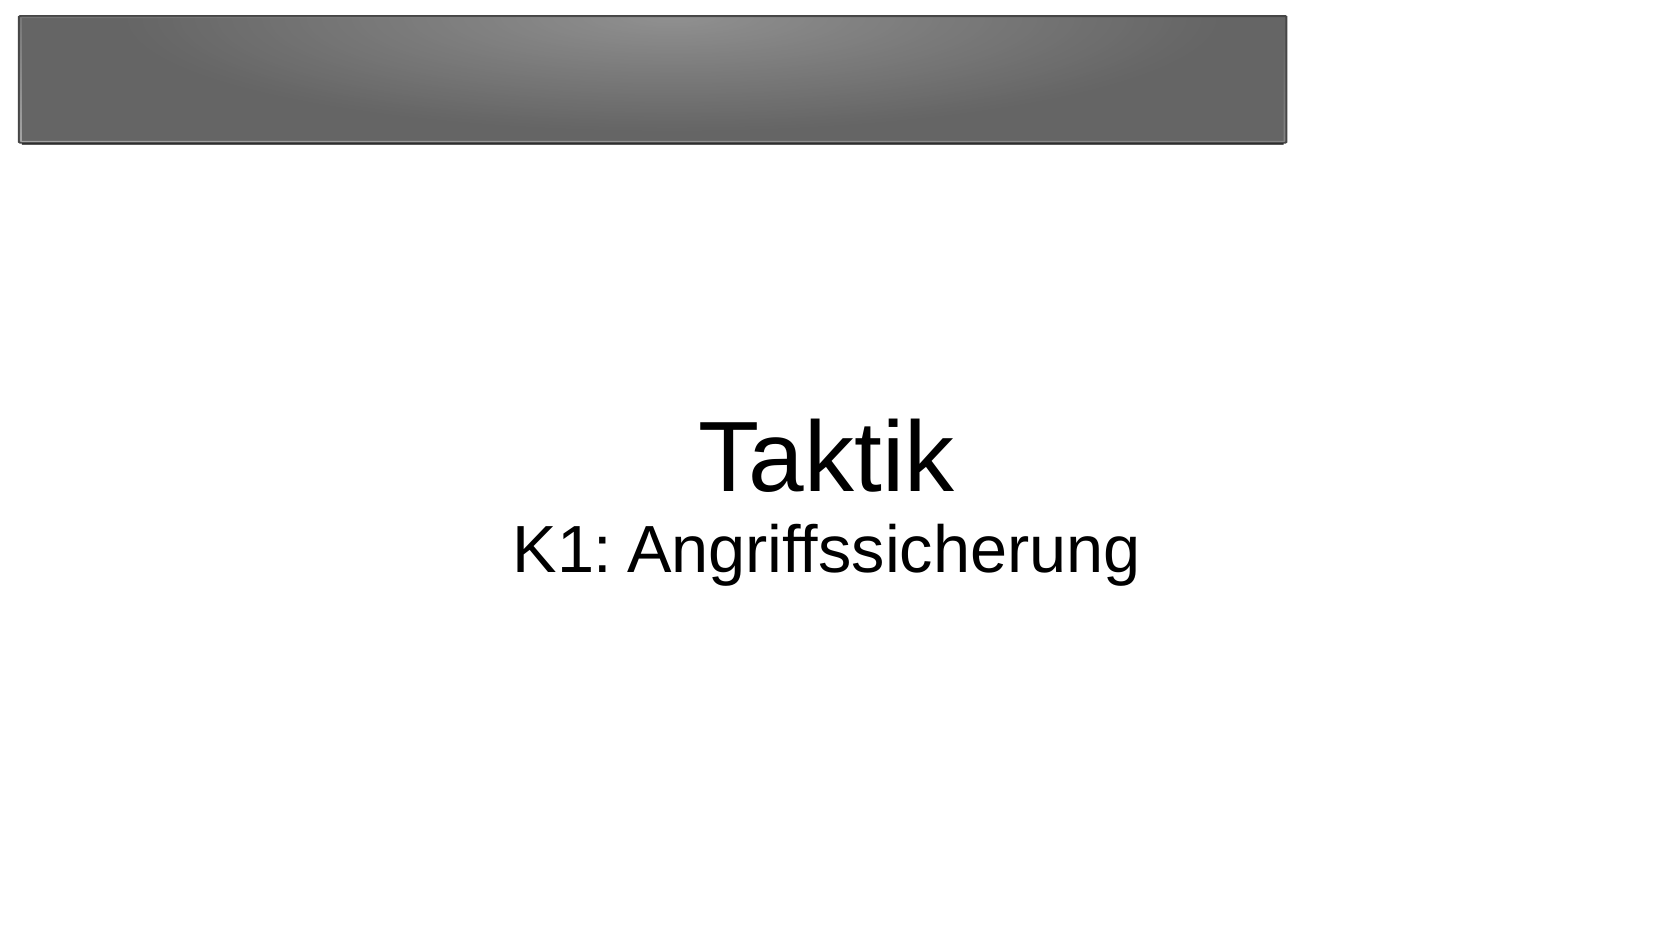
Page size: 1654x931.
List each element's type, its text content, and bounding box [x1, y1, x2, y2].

subtitle Taktik K1: Angriffssicherung [82, 224, 1571, 764]
